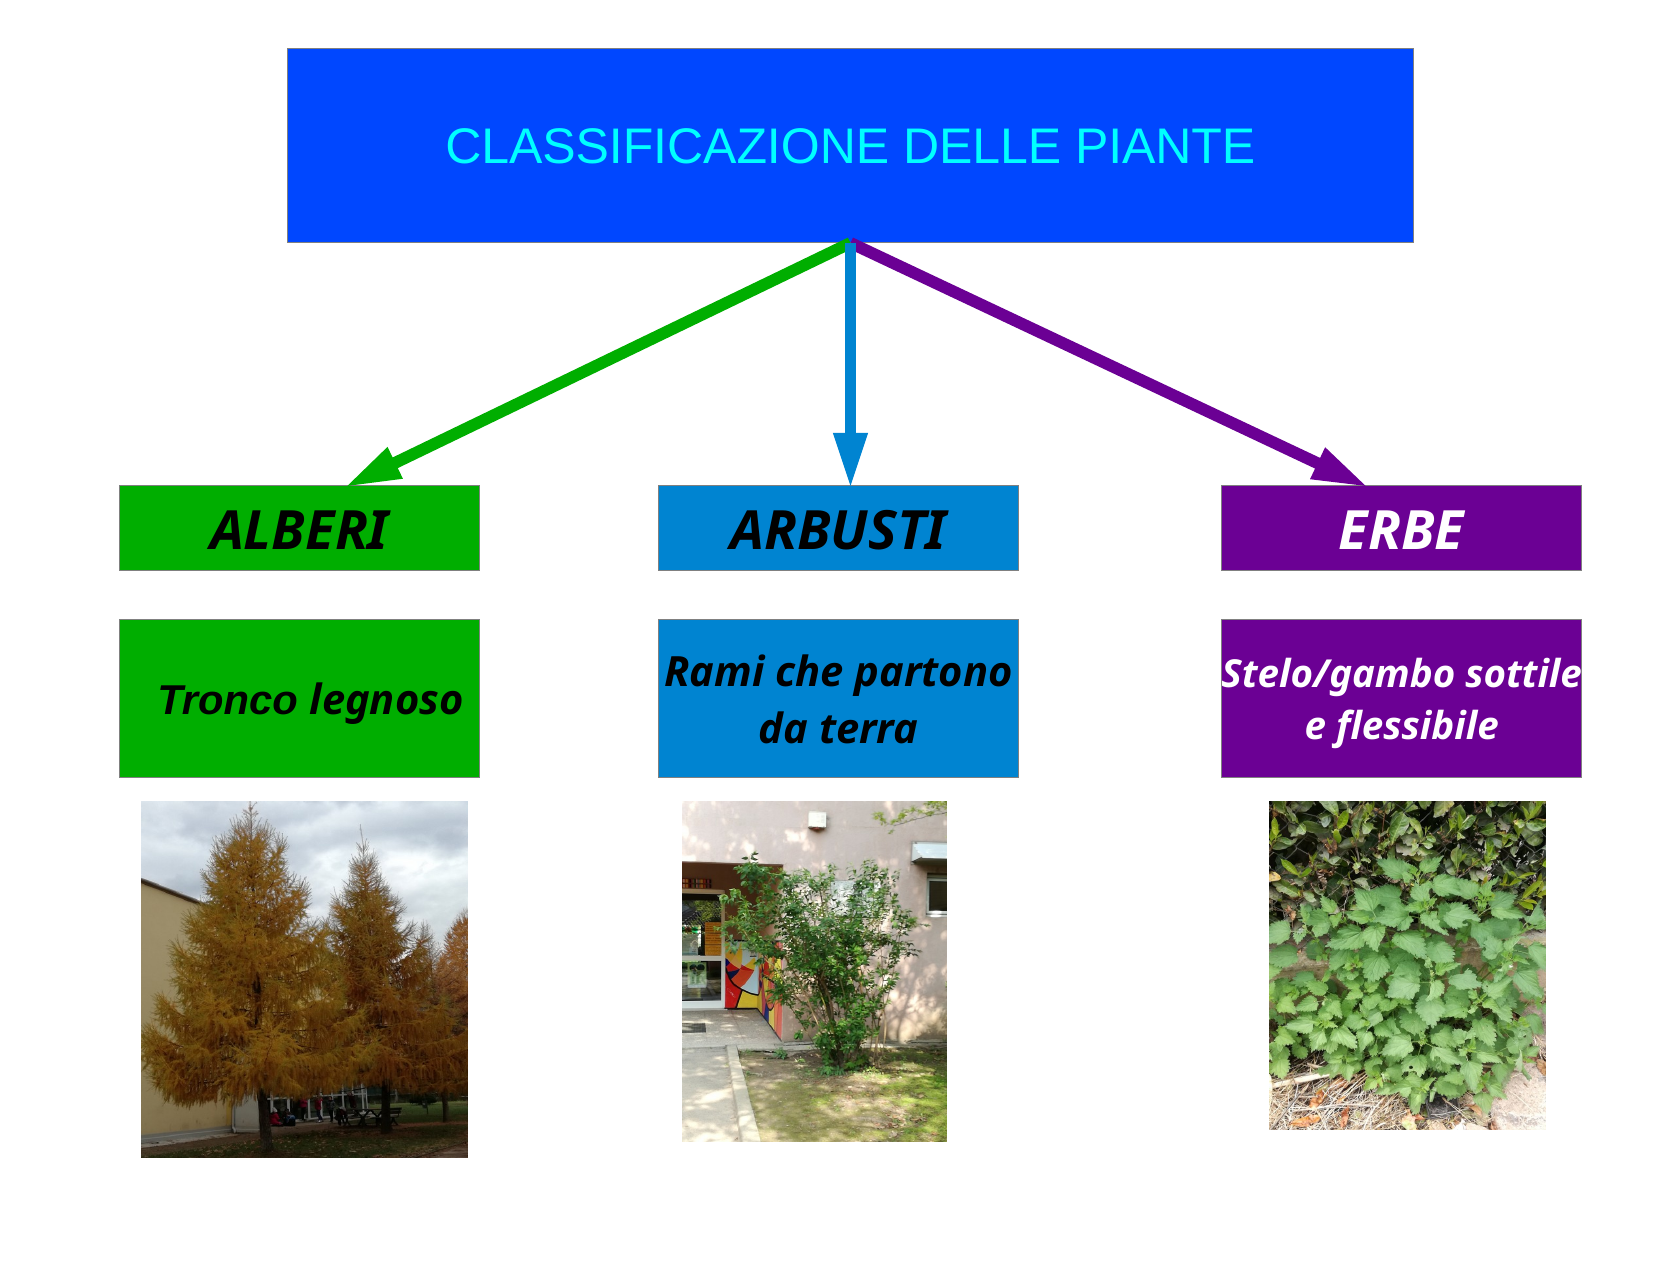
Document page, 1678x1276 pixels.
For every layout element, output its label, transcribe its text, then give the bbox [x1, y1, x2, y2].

picture [682, 801, 947, 1142]
text_box ALBERI [119, 485, 480, 571]
picture [1269, 801, 1546, 1130]
picture [141, 801, 468, 1158]
text_box Rami che partono da terra [658, 619, 1019, 778]
text_box Stelo/gambo sottile e flessibile [1221, 619, 1582, 778]
text_box Tronco legnoso [119, 619, 480, 778]
text_box CLASSIFICAZIONE DELLE PIANTE [287, 48, 1414, 243]
text_box ERBE [1221, 485, 1582, 571]
text_box ARBUSTI [658, 485, 1019, 571]
